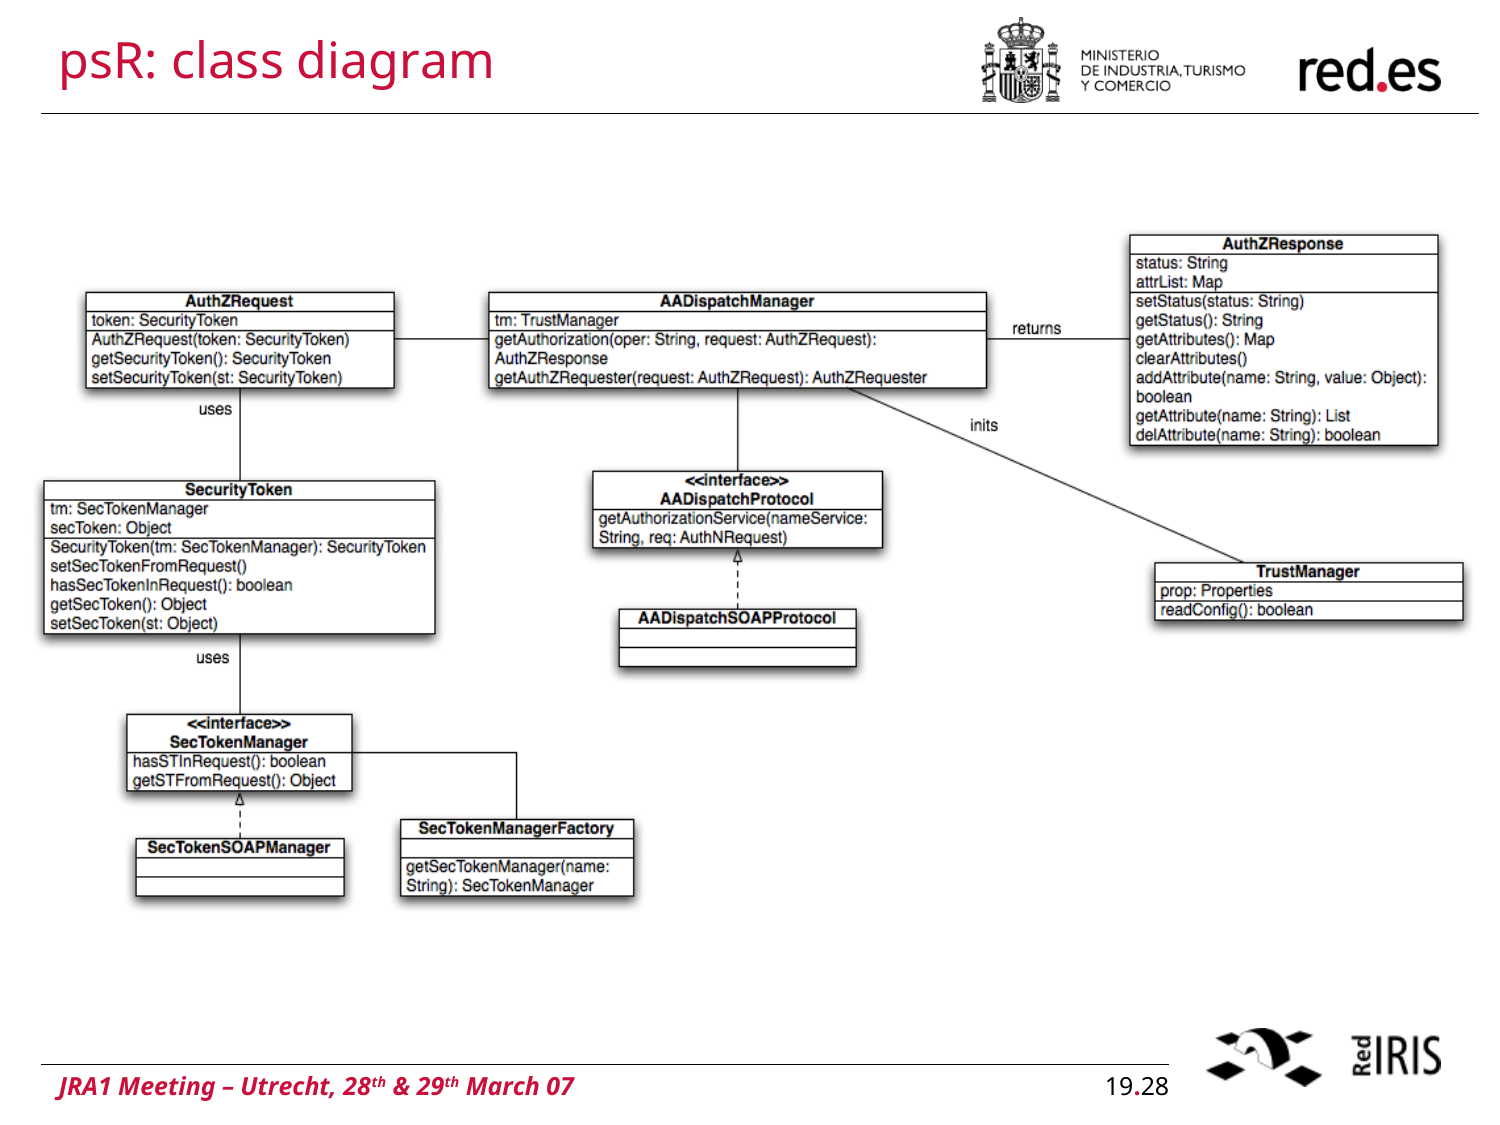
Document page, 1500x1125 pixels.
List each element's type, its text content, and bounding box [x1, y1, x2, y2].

picture [1206, 1028, 1441, 1087]
picture [29, 225, 1477, 916]
picture [981, 17, 1441, 103]
title psR: class diagram [59, 29, 957, 89]
